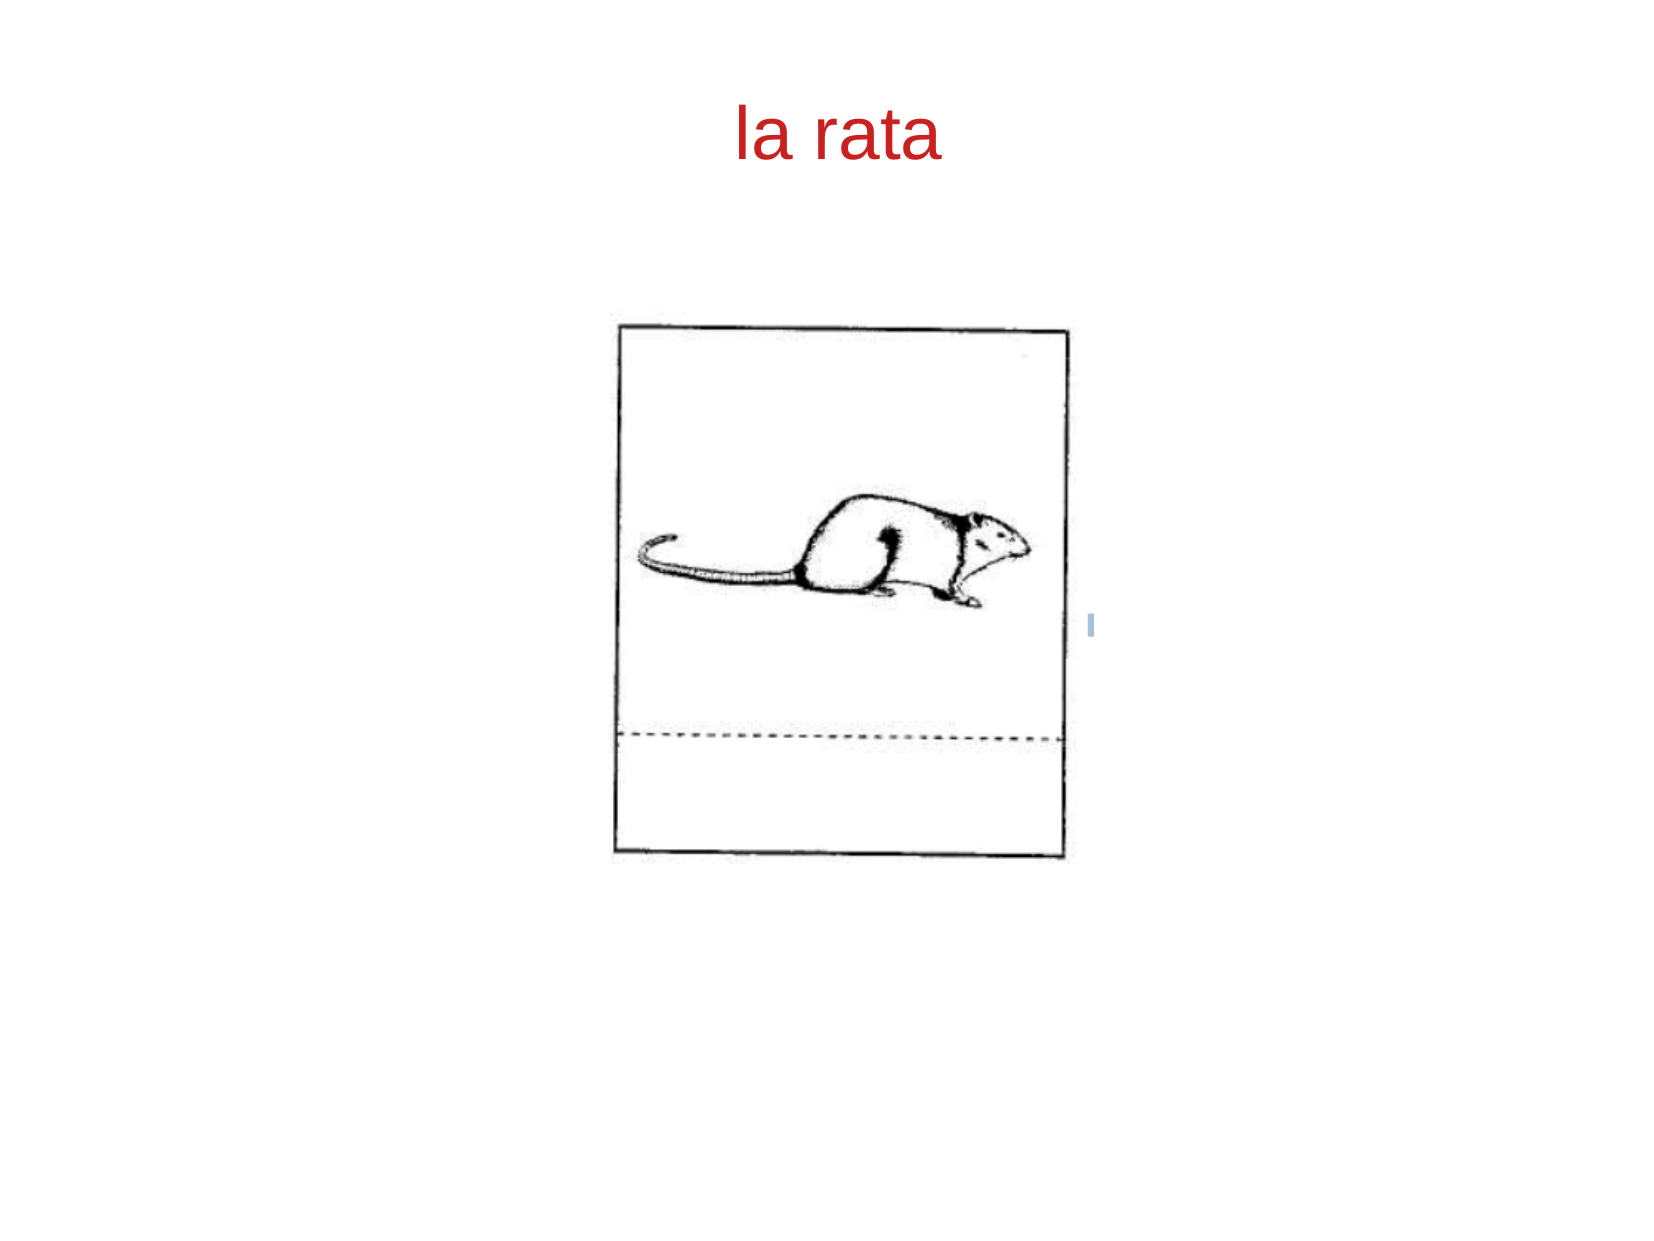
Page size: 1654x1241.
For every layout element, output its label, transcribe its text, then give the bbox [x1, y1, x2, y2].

text_box la rata [389, 58, 1288, 201]
picture [581, 291, 1094, 873]
